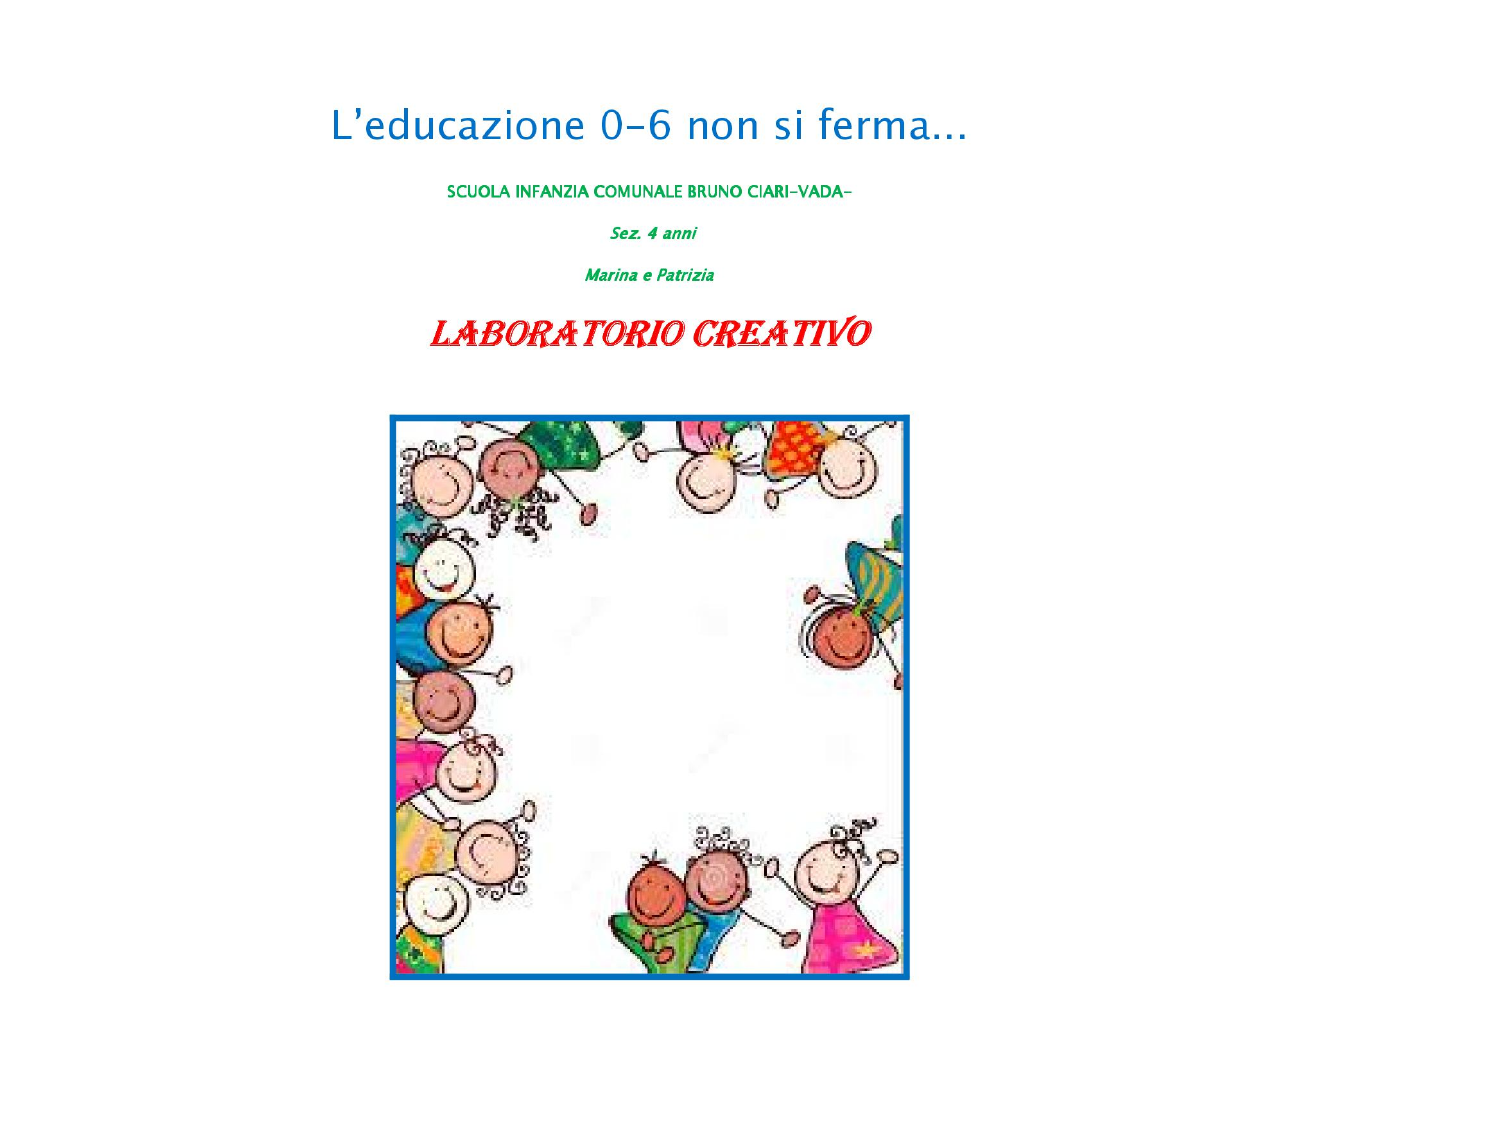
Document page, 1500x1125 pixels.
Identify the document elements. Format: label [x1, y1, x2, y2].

picture [251, 0, 1047, 1125]
